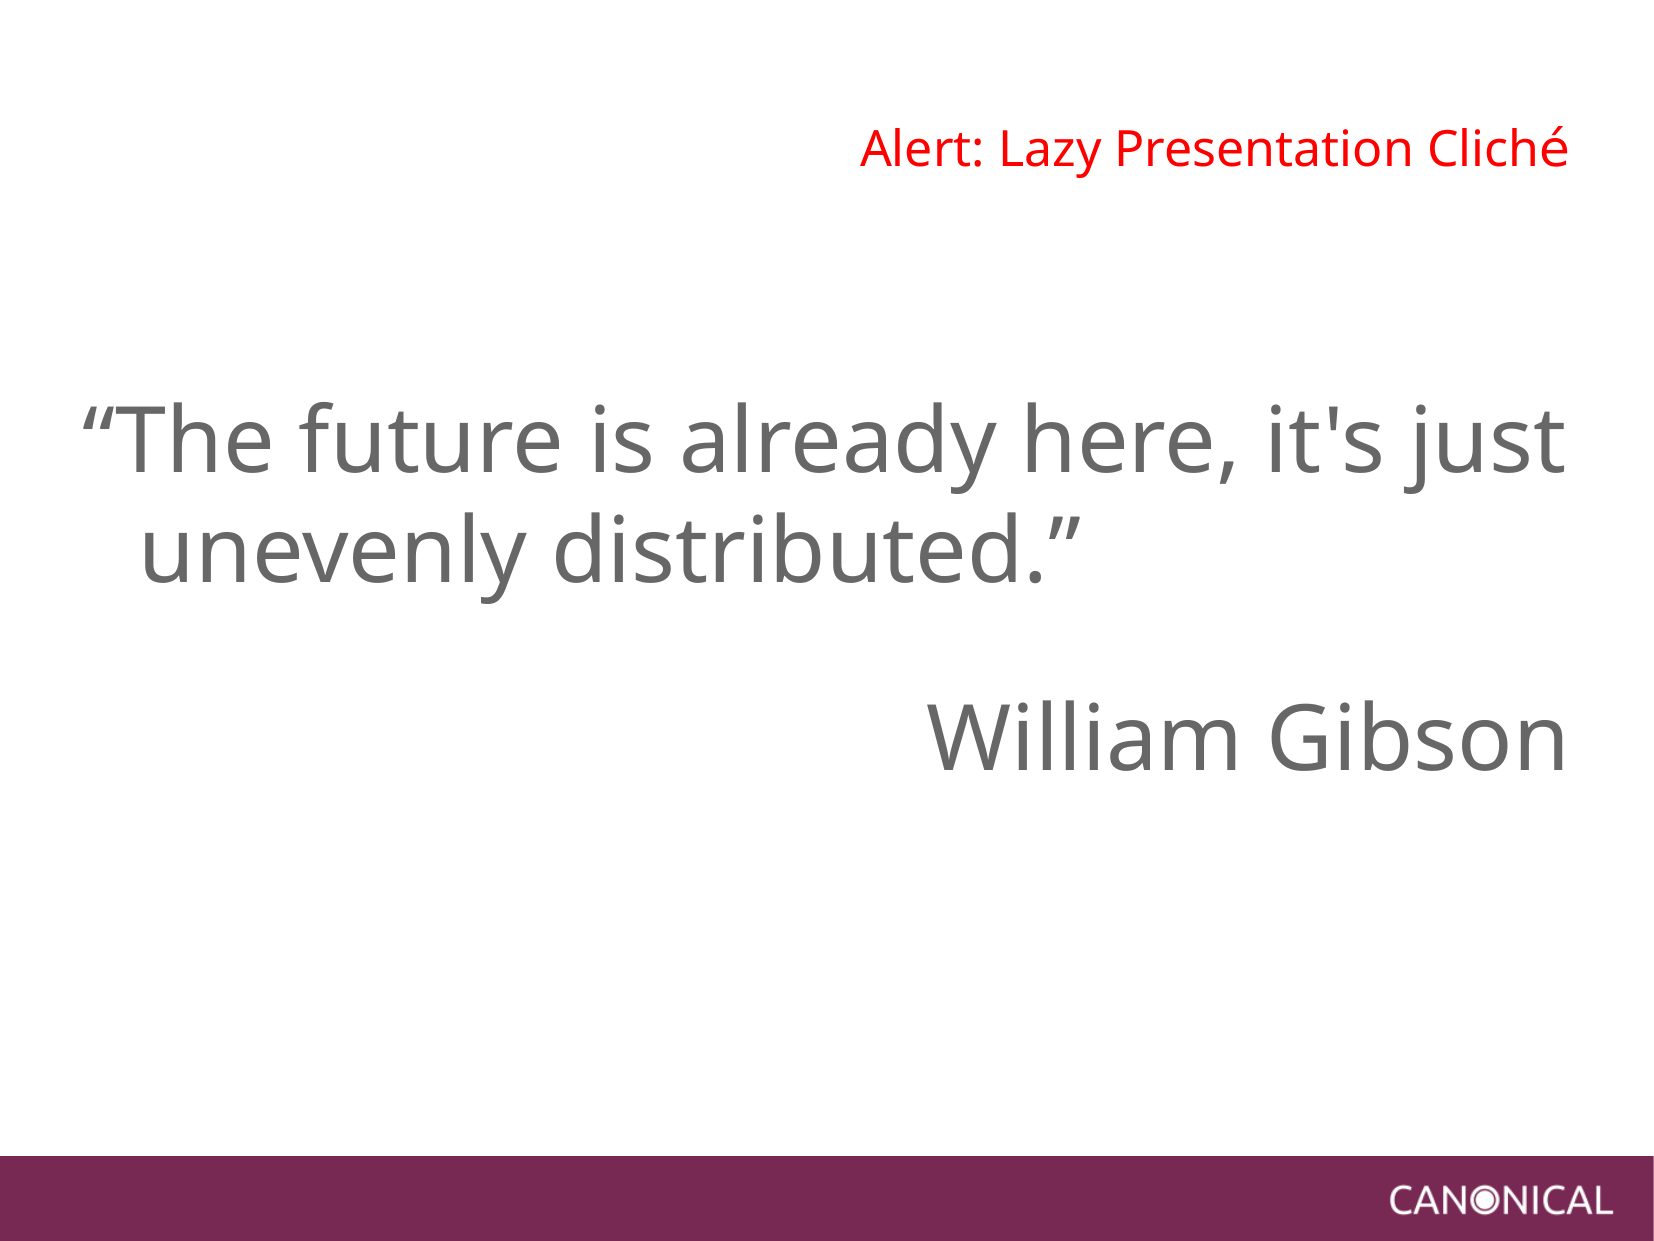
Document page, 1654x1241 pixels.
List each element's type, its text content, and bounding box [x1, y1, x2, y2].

subtitle “The future is already here, it's just unevenly distributed.” William Gibson [82, 237, 1571, 1113]
picture [0, 1156, 1654, 1241]
text_box Alert: Lazy Presentation Cliché [82, 56, 1571, 237]
